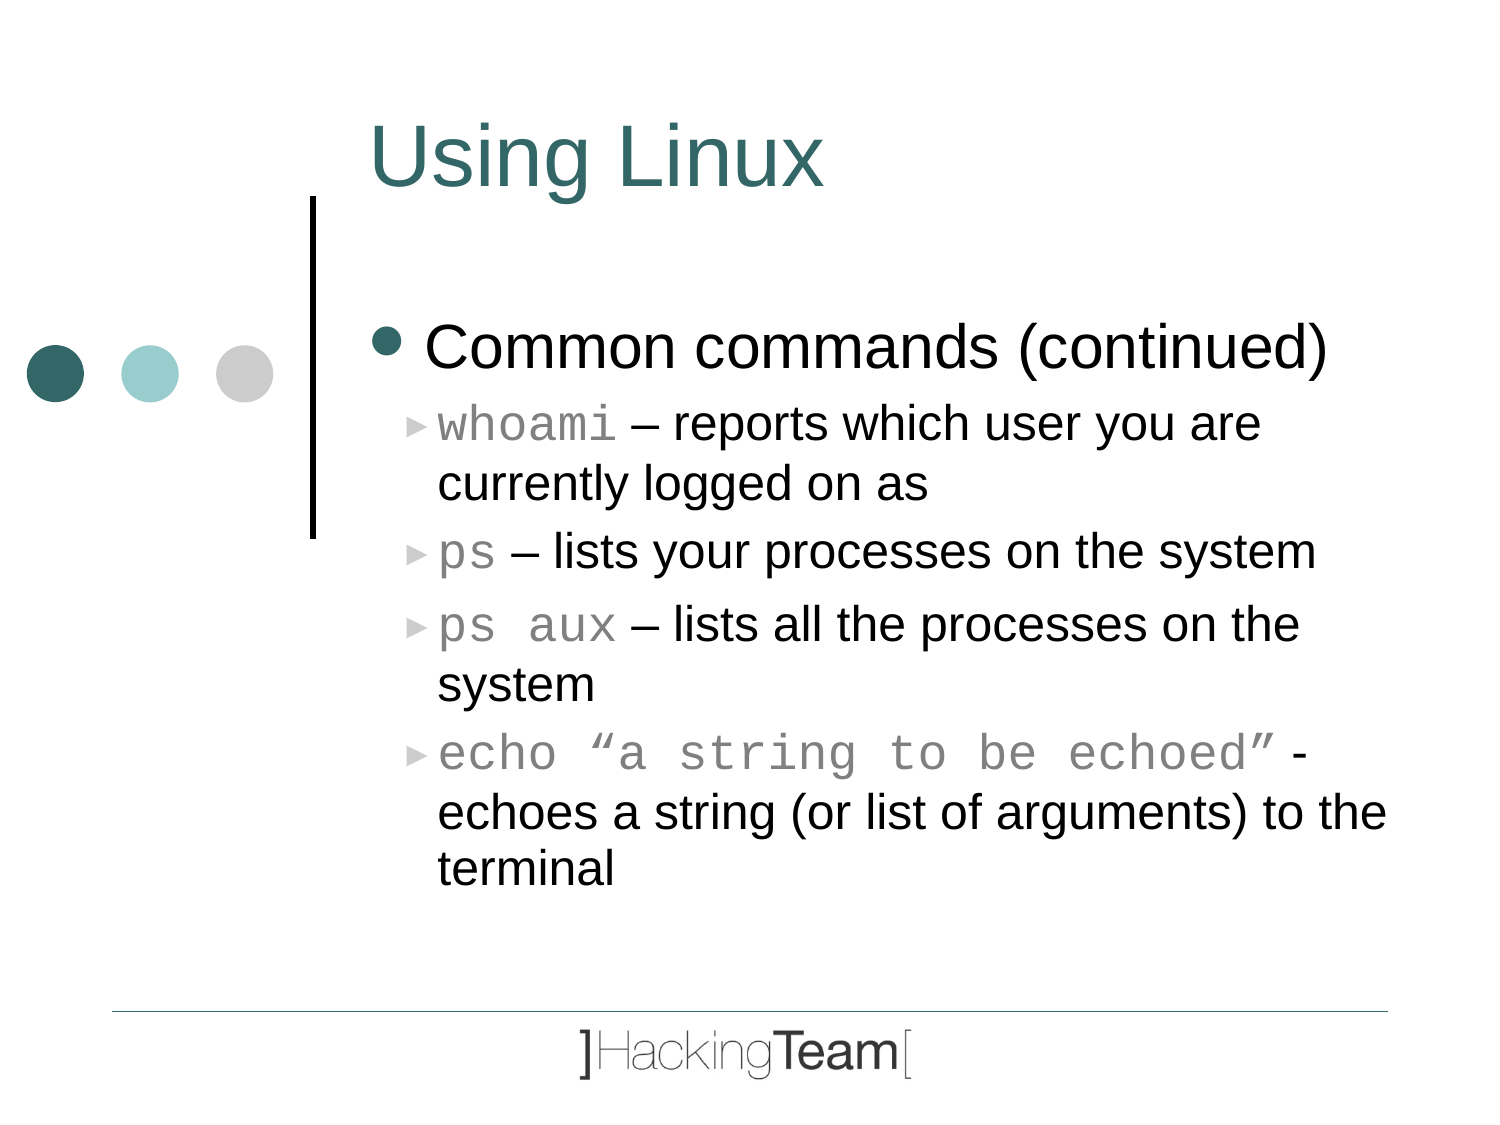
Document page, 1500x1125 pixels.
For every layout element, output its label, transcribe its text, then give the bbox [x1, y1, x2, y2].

title Using Linux [249, 38, 1401, 275]
list Common commands (continued) whoami – reports which user you are currently logged on as ps – lists your processes on the system ps aux – lists all the processes on the system echo “a string to be echoed” - echoes a string (or list of arguments) to the terminal [249, 312, 1401, 1041]
picture [574, 1041, 916, 1084]
